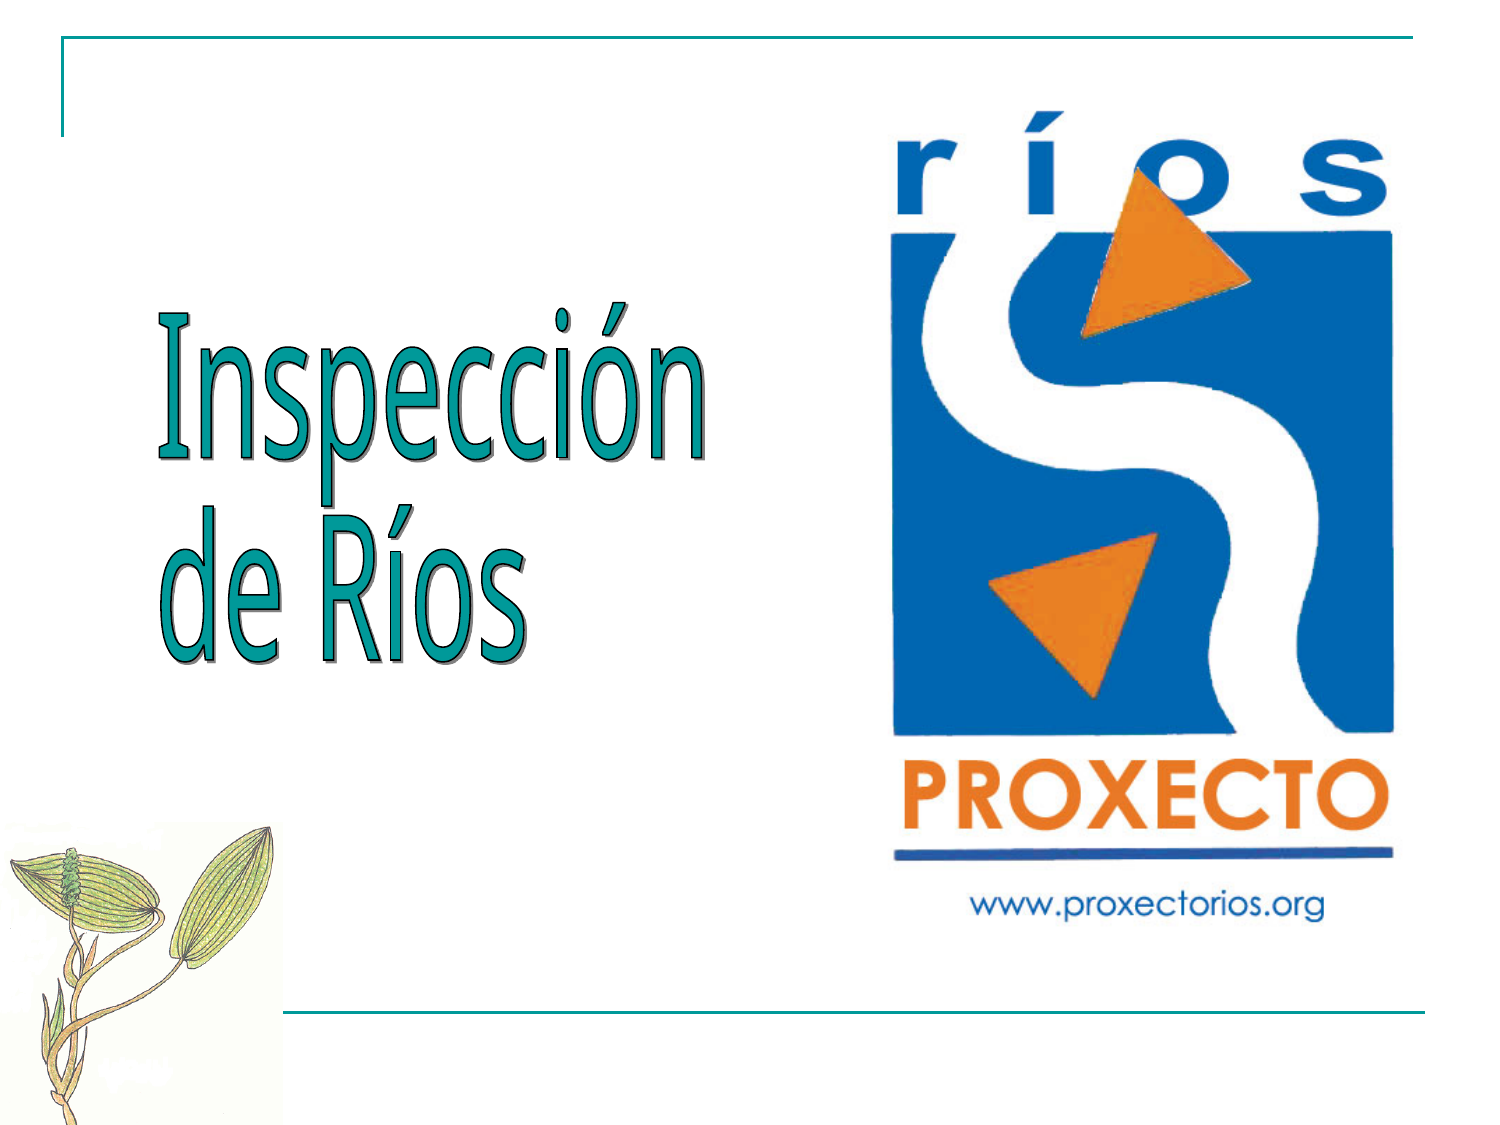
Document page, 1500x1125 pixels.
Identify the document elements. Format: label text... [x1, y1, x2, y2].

text_box Inspección de Ríos [602, 302, 625, 335]
text_box Inspección de Ríos [481, 549, 524, 662]
text_box Inspección de Ríos [415, 549, 471, 662]
text_box Inspección de Ríos [557, 349, 567, 458]
text_box Inspección de Ríos [448, 347, 492, 460]
text_box Inspección de Ríos [501, 347, 545, 460]
text_box Inspección de Ríos [582, 347, 637, 460]
text_box Inspección de Ríos [651, 347, 702, 458]
picture [0, 822, 283, 1125]
text_box Inspección de Ríos [160, 506, 214, 662]
text_box Inspección de Ríos [323, 515, 380, 661]
text_box Inspección de Ríos [228, 549, 279, 662]
text_box Inspección de Ríos [159, 313, 188, 458]
text_box Inspección de Ríos [201, 347, 252, 458]
text_box Inspección de Ríos [388, 504, 412, 538]
text_box Inspección de Ríos [390, 551, 401, 660]
text_box Inspección de Ríos [265, 347, 308, 460]
text_box Inspección de Ríos [321, 347, 375, 507]
text_box Inspección de Ríos [386, 347, 437, 460]
picture [877, 100, 1405, 953]
